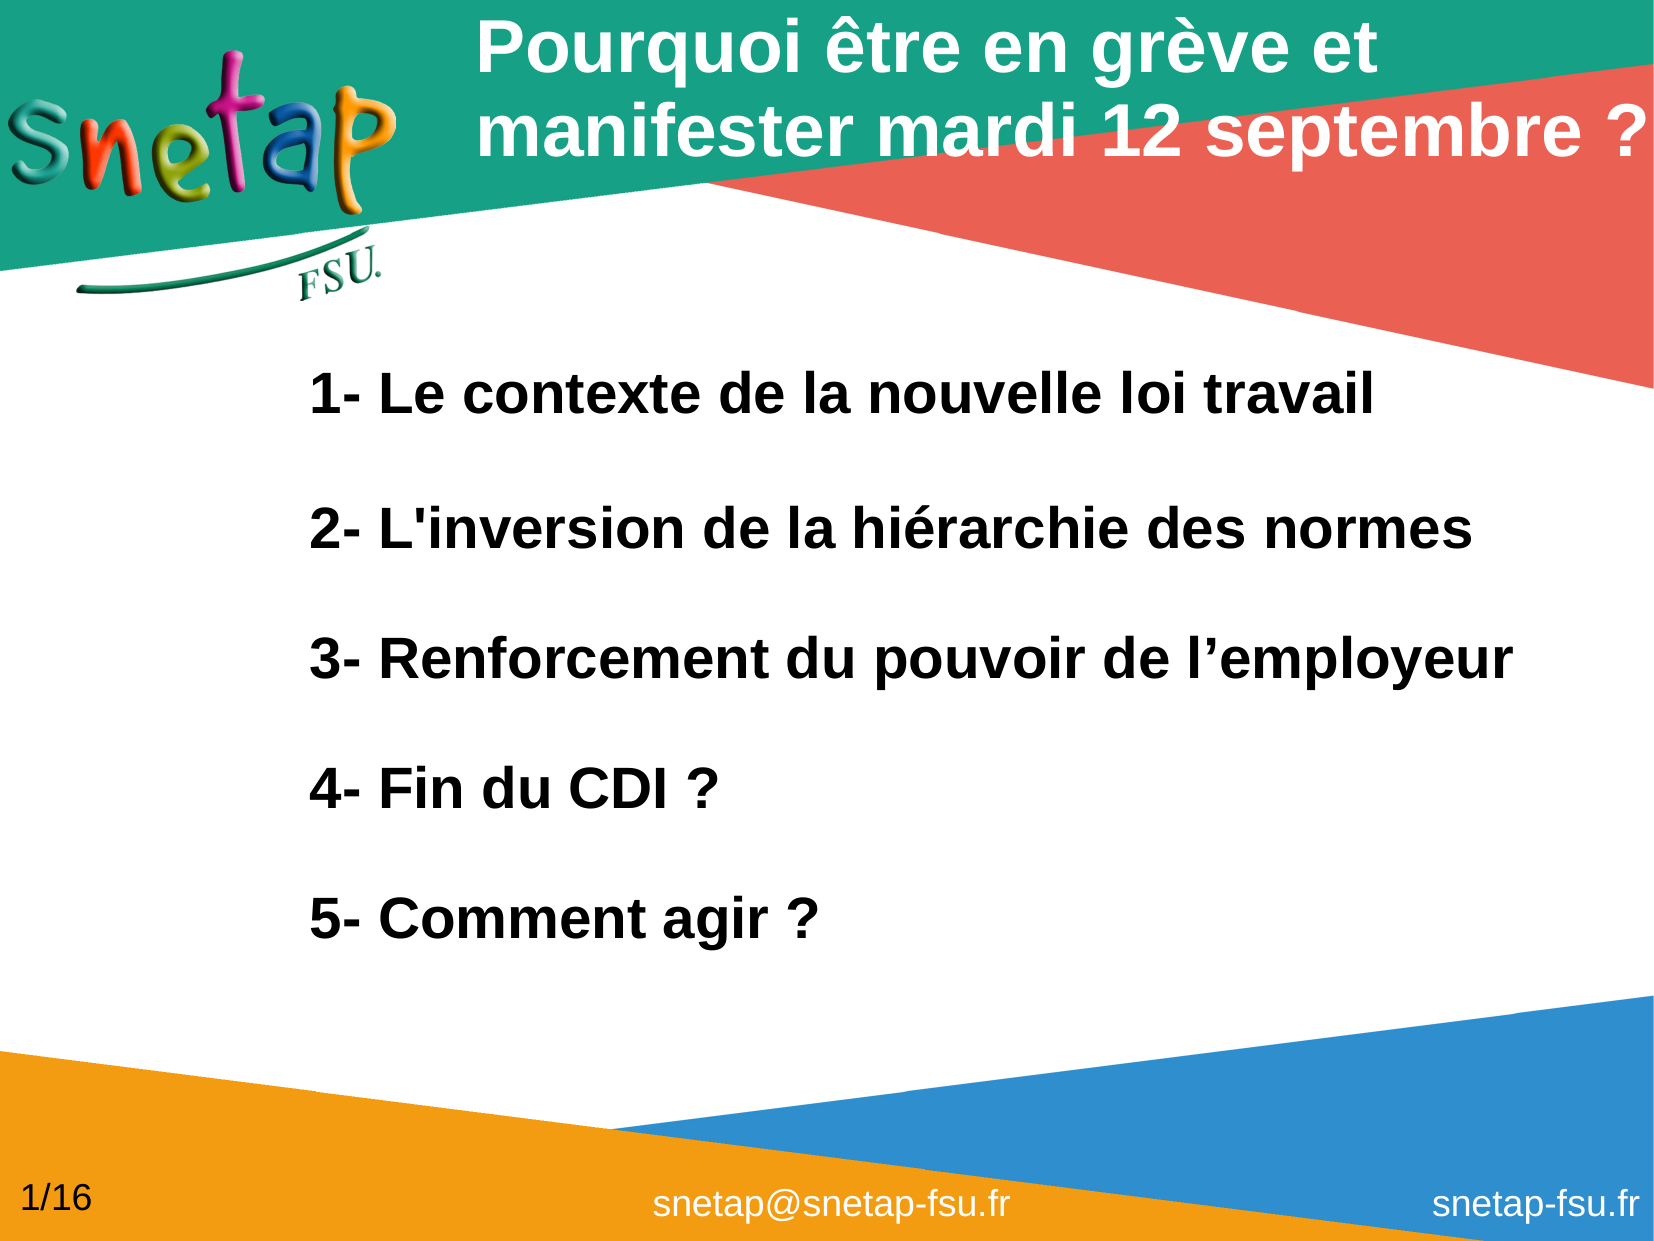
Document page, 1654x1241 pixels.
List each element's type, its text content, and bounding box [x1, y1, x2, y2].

text_box Pourquoi être en grève et manifester mardi 12 septembre ? [460, 0, 1654, 237]
picture [1529, 1198, 1539, 1214]
picture [1507, 1206, 1517, 1214]
picture [878, 1206, 888, 1214]
picture [900, 1198, 910, 1214]
picture [0, 0, 1654, 1241]
picture [1476, 1198, 1487, 1204]
picture [1592, 1197, 1601, 1214]
picture [749, 1198, 759, 1214]
picture [777, 1198, 788, 1212]
picture [728, 1206, 738, 1214]
subtitle 1- Le contexte de la nouvelle loi travail 2- L'inversion de la hiérarchie des normes 3- Renforcement du pouvoir de l’employeur 4- Fin du CDI ? 5- Comment agir ? [236, 0, 1654, 1197]
picture [789, 1197, 796, 1212]
picture [962, 1197, 971, 1214]
picture [696, 1198, 707, 1204]
picture [847, 1198, 858, 1204]
